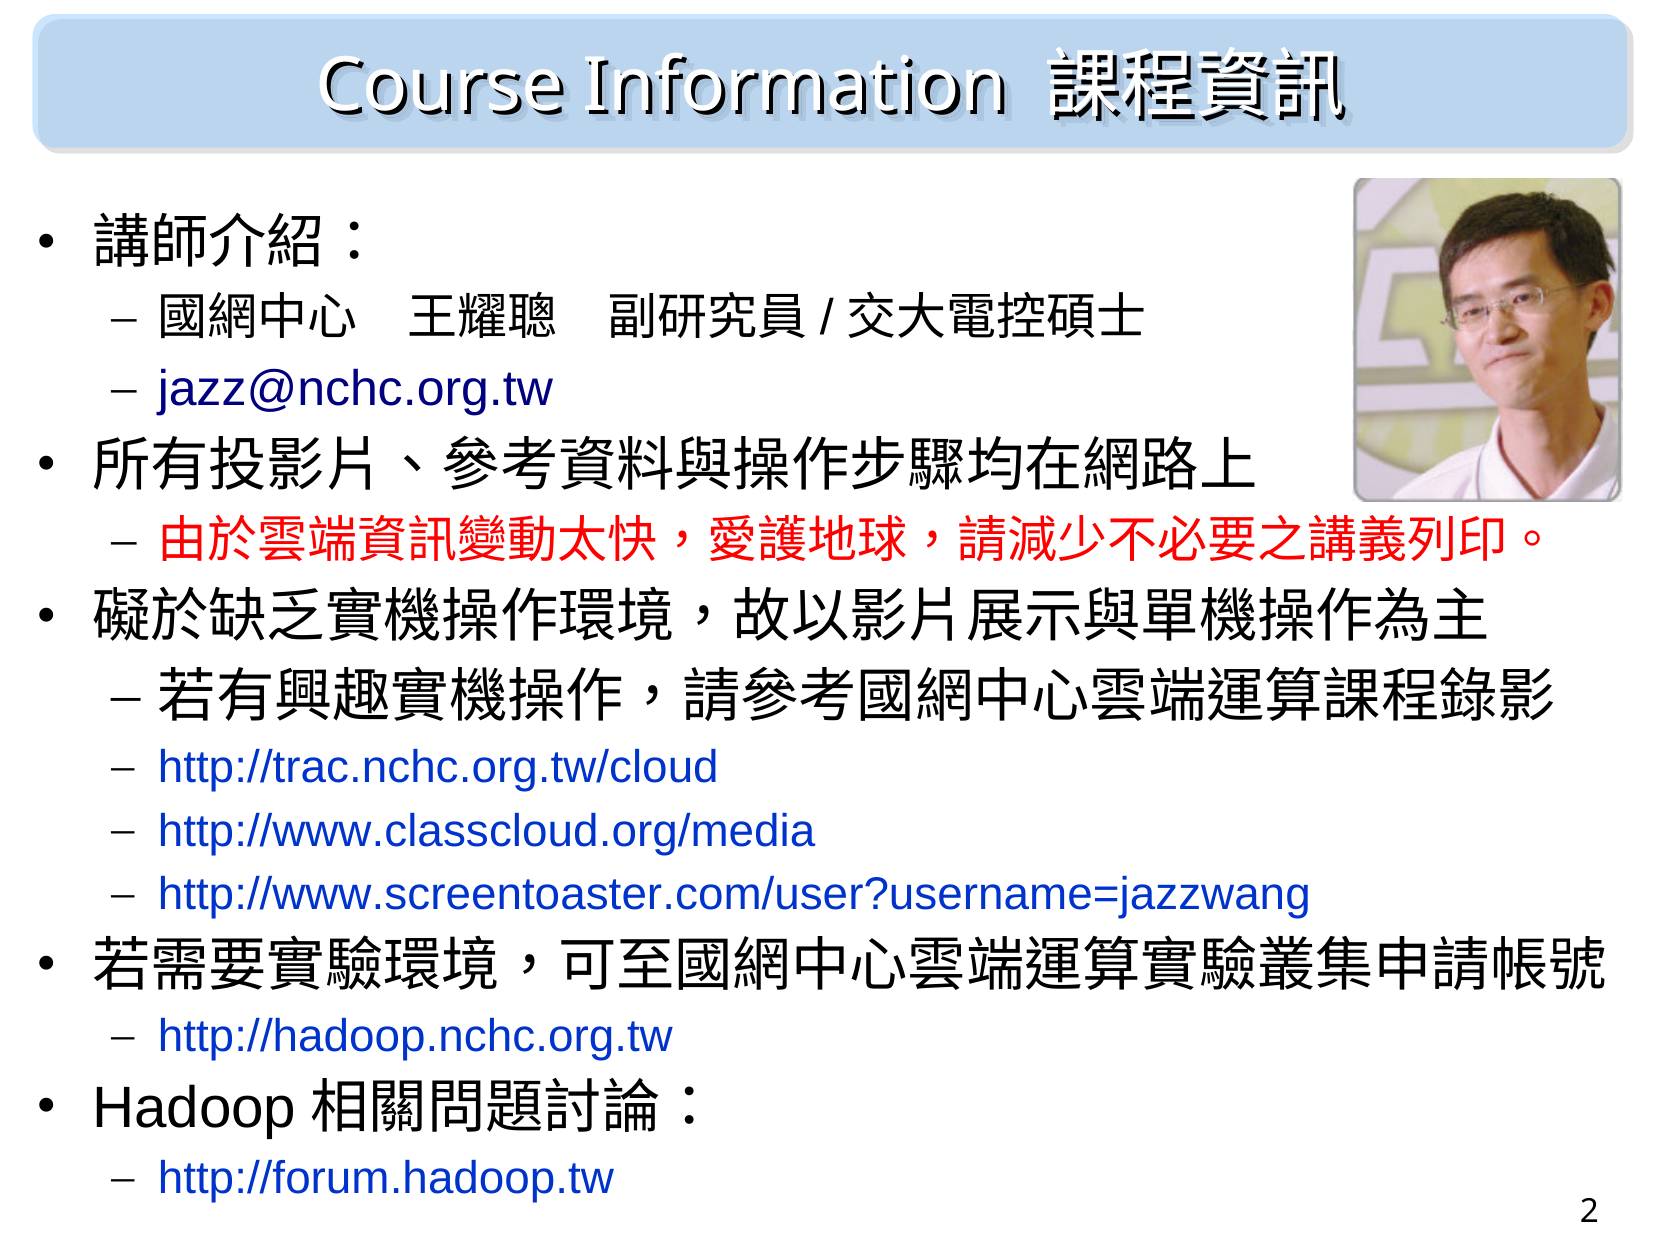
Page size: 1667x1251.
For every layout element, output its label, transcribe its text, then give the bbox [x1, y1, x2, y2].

text_box Course Information 課程資訊 [32, 14, 1628, 148]
list 講師介紹： 國網中心 王耀聰 副研究員/交大電控碩士 jazz@nchc.org.tw 所有投影片、參考資料與操作步驟均在網路上 由於雲端資訊變動太快，愛護地球，請減少不必要之講義列印。 礙於缺乏實機操作環境，故以影片展示與單機操作為主 若有興趣實機操作，請參考國網中心雲端運算課程錄影 http://trac.nchc.org.tw/cloud http://www.classcloud.org/media http://www.screentoaster.com/user?username=jazzwang 若需要實驗環境，可至國網中心雲端運算實驗叢集申請帳號 http://hadoop.nchc.org.tw Hadoop相關問題討論： http://forum.hadoop.tw [36, 206, 1619, 1211]
picture [1352, 178, 1623, 502]
